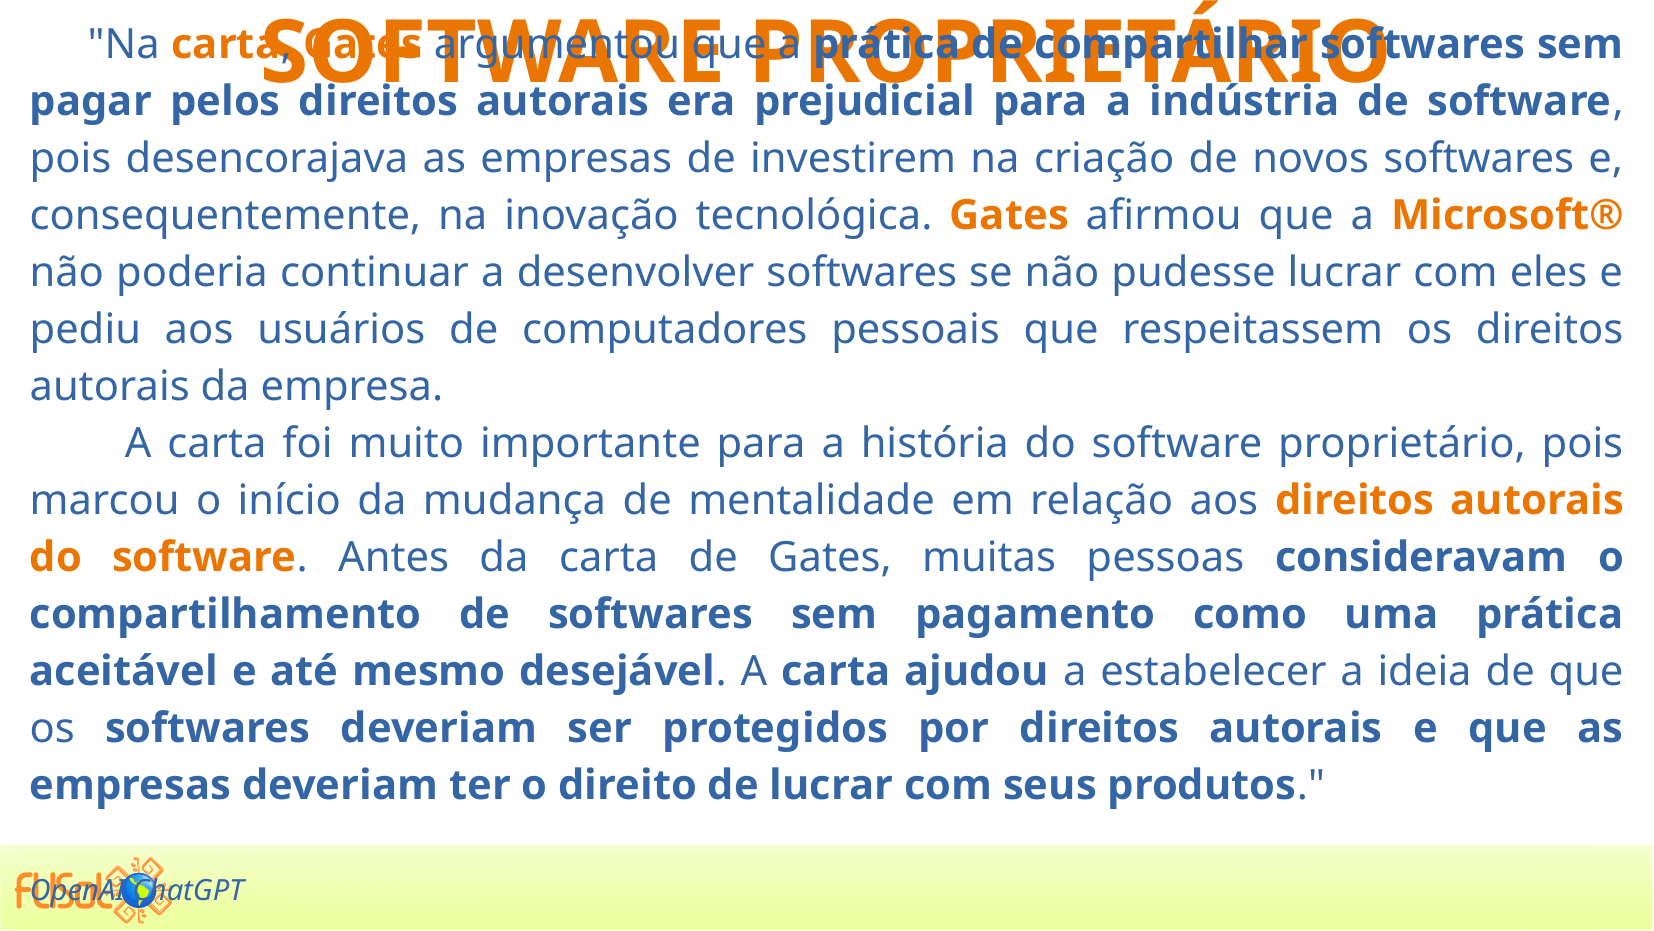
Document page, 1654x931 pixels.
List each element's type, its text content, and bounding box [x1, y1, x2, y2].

text_box SOFTWARE PROPRIETÁRIO [29, 0, 1625, 99]
text_box [0, 844, 1654, 931]
text_box "Na carta, Gates argumentou que a prática de compartilhar softwares sem pagar pelos direitos autorais era prejudicial para a indústria de software, pois desencorajava as empresas de investirem na criação de novos softwares e, consequentemente, na inovação tecnológica. Gates afirmou que a Microsoft® não poderia continuar a desenvolver softwares se não pudesse lucrar com eles e pediu aos usuários de computadores pessoais que respeitassem os direitos autorais da empresa. A carta foi muito importante para a história do software proprietário, pois marcou o início da mudança de mentalidade em relação aos direitos autorais do software. Antes da carta de Gates, muitas pessoas consideravam o compartilhamento de softwares sem pagamento como uma prática aceitável e até mesmo desejável. A carta ajudou a estabelecer a ideia de que os softwares deveriam ser protegidos por direitos autorais e que as empresas deveriam ter o direito de lucrar com seus produtos." OpenAI ChatGPT [29, 108, 1625, 814]
